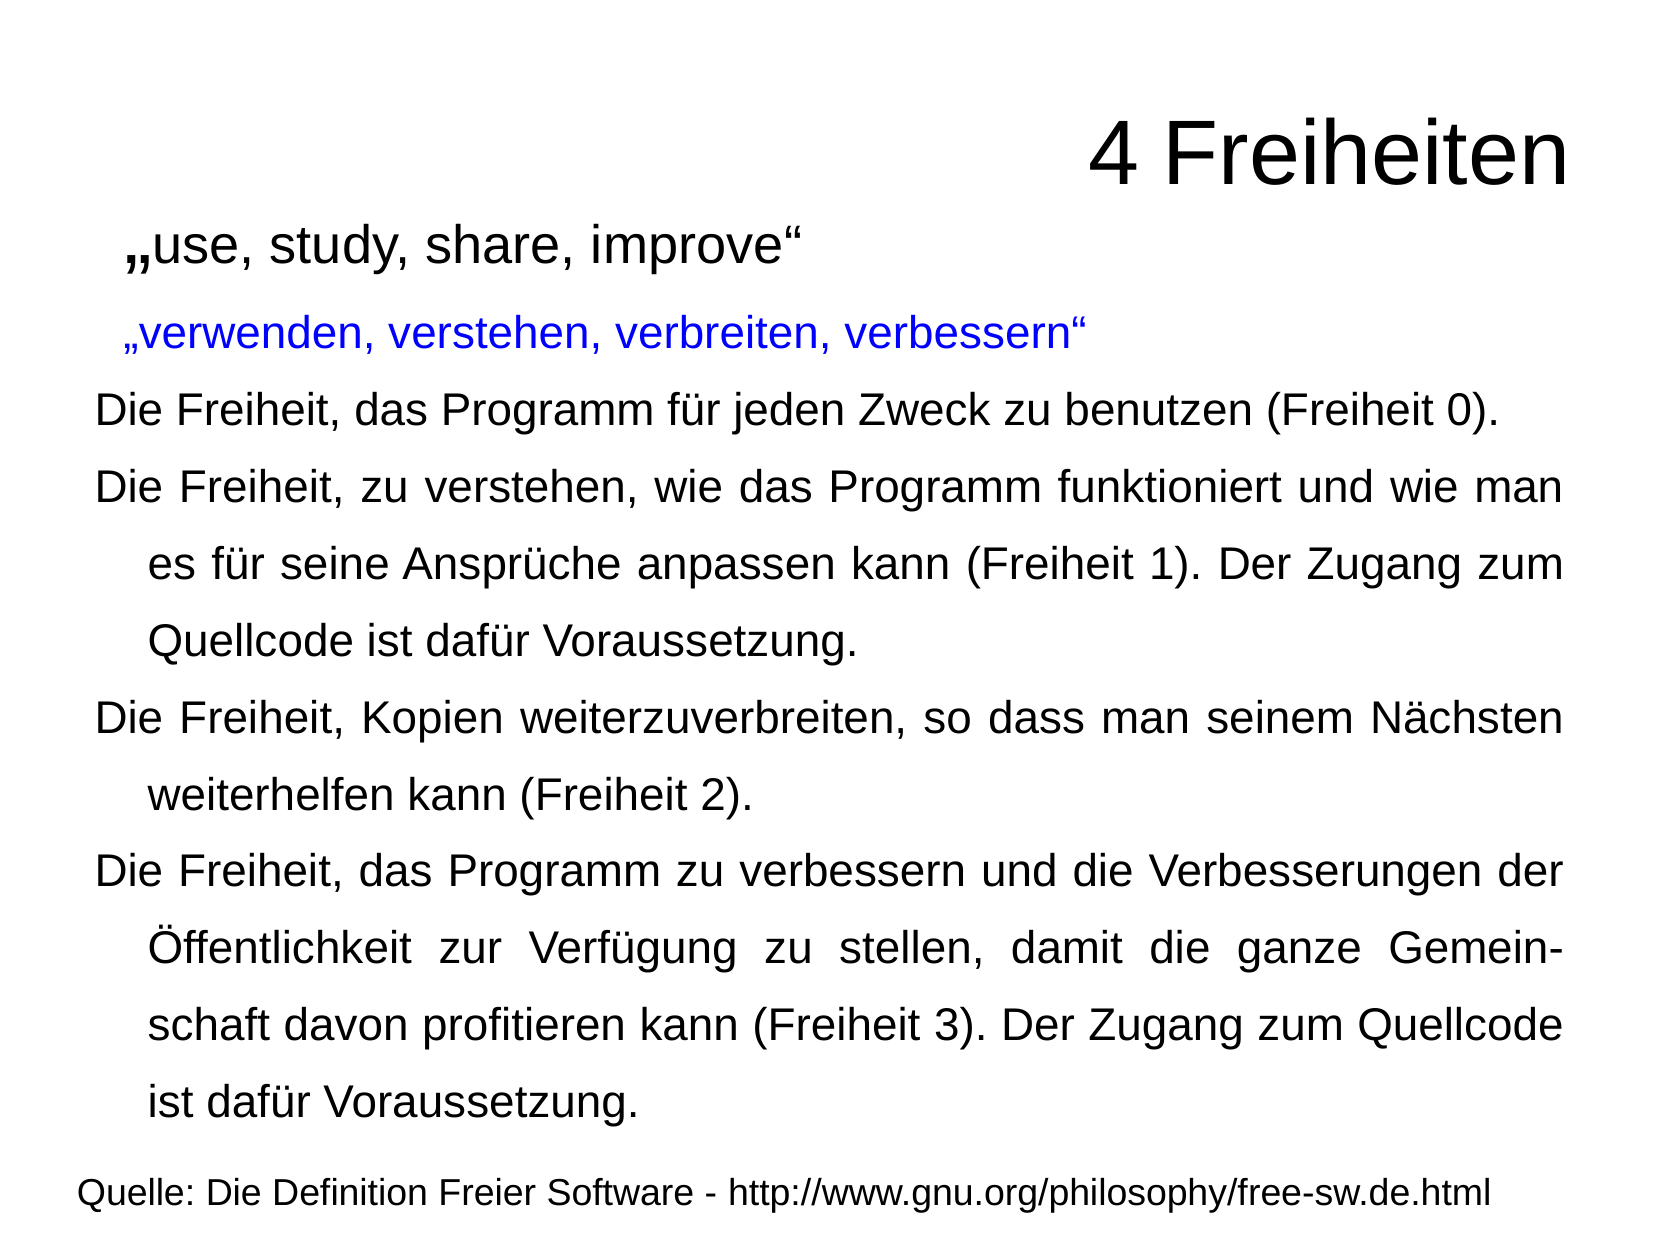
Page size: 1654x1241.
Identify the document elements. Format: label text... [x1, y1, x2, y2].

subtitle „use, study, share, improve“ „verwenden, verstehen, verbreiten, verbessern“ Die Freiheit, das Programm für jeden Zweck zu benutzen (Freiheit 0). Die Freiheit, zu verstehen, wie das Programm funktioniert und wie man es für seine Ansprüche anpassen kann (Freiheit 1). Der Zugang zum Quellcode ist dafür Voraussetzung. Die Freiheit, Kopien weiterzuverbreiten, so dass man seinem Nächsten weiterhelfen kann (Freiheit 2). Die Freiheit, das Programm zu verbessern und die Verbesserungen der Öffentlichkeit zur Verfügung zu stellen, damit die ganze Gemein-schaft davon profitieren kann (Freiheit 3). Der Zugang zum Quellcode ist dafür Voraussetzung. Quelle: Die Definition Freier Software - http://www.gnu.org/philosophy/free-sw.de.html [76, 177, 1565, 1226]
title 4 Freiheiten [82, 56, 1571, 250]
